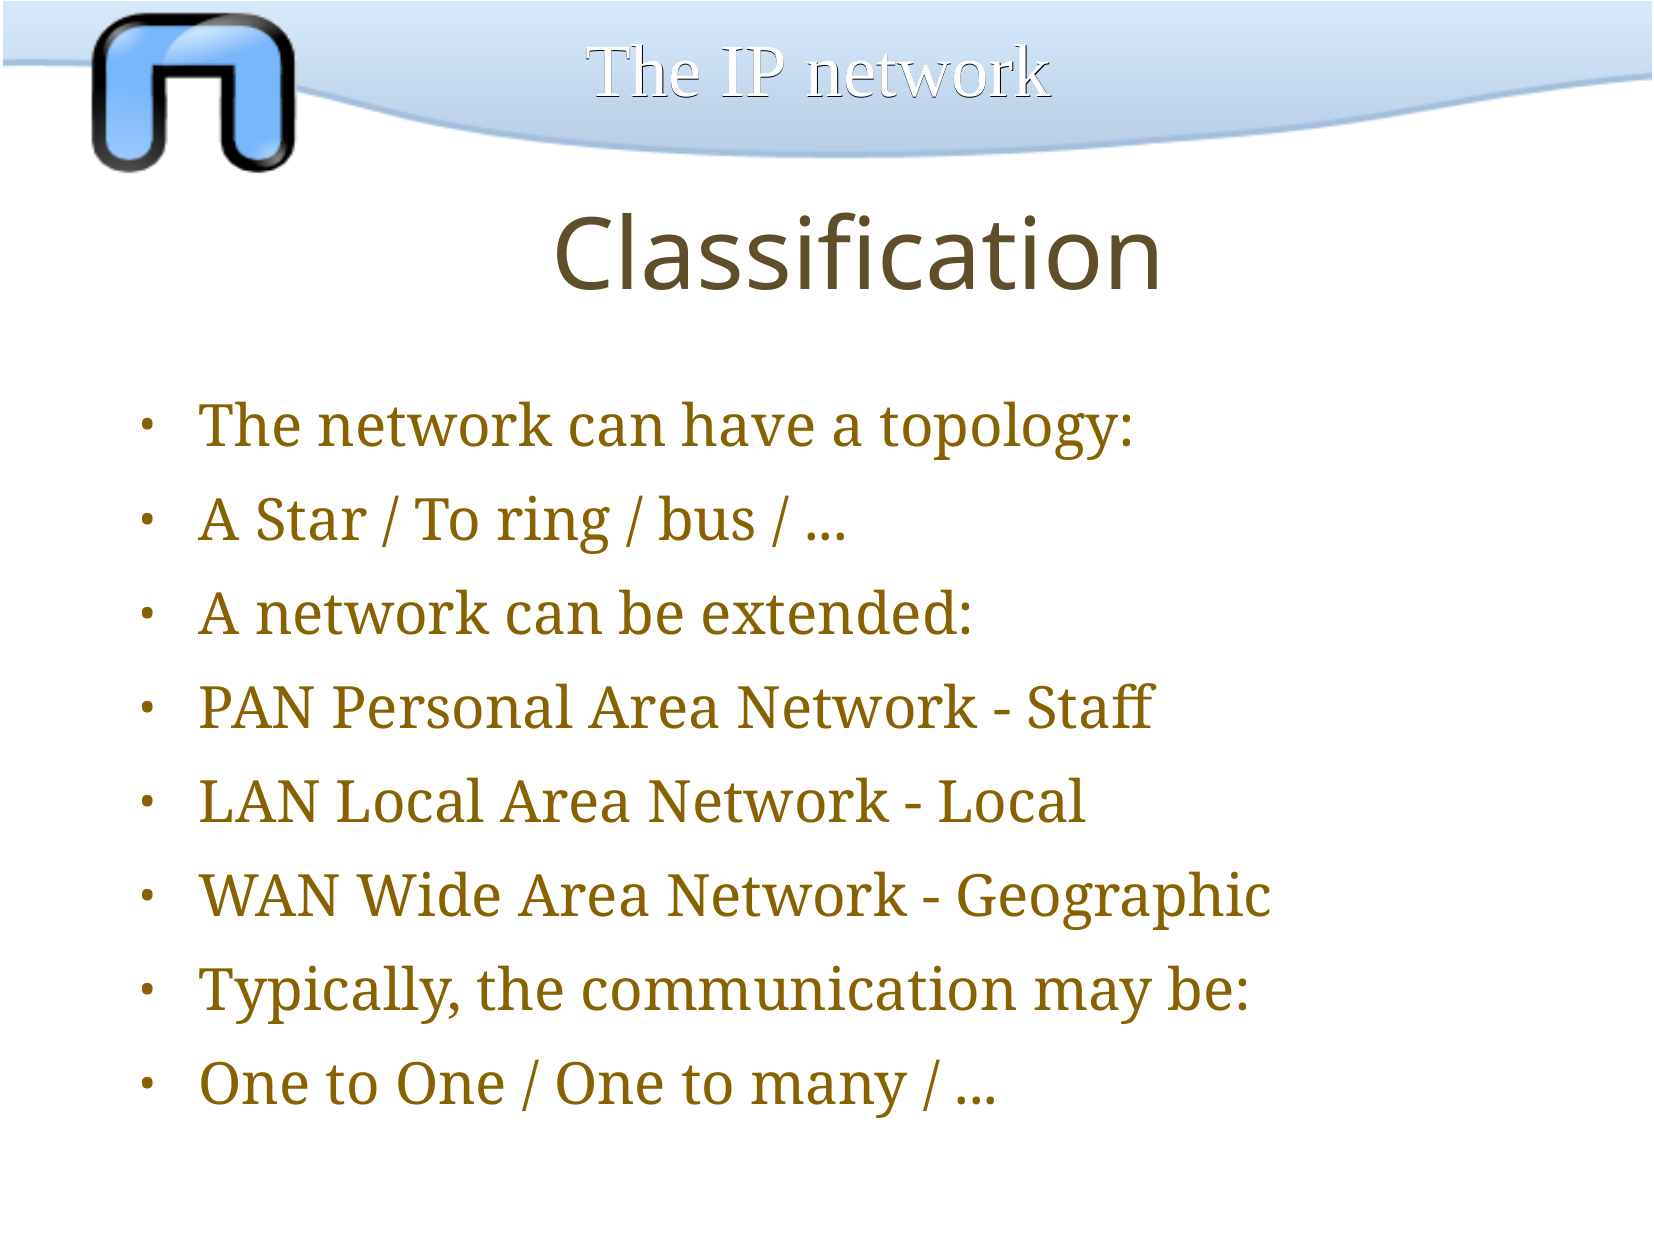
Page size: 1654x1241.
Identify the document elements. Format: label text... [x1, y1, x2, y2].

picture [0, 0, 1654, 1241]
list The network can have a topology: A Star / To ring / bus / ... A network can be extended: PAN Personal Area Network - Staff LAN Local Area Network - Local WAN Wide Area Network - Geographic Typically, the communication may be: One to One / One to many / ... [104, 383, 1595, 1241]
title Classification [120, 88, 1598, 414]
text_box The IP network [573, 29, 1063, 88]
